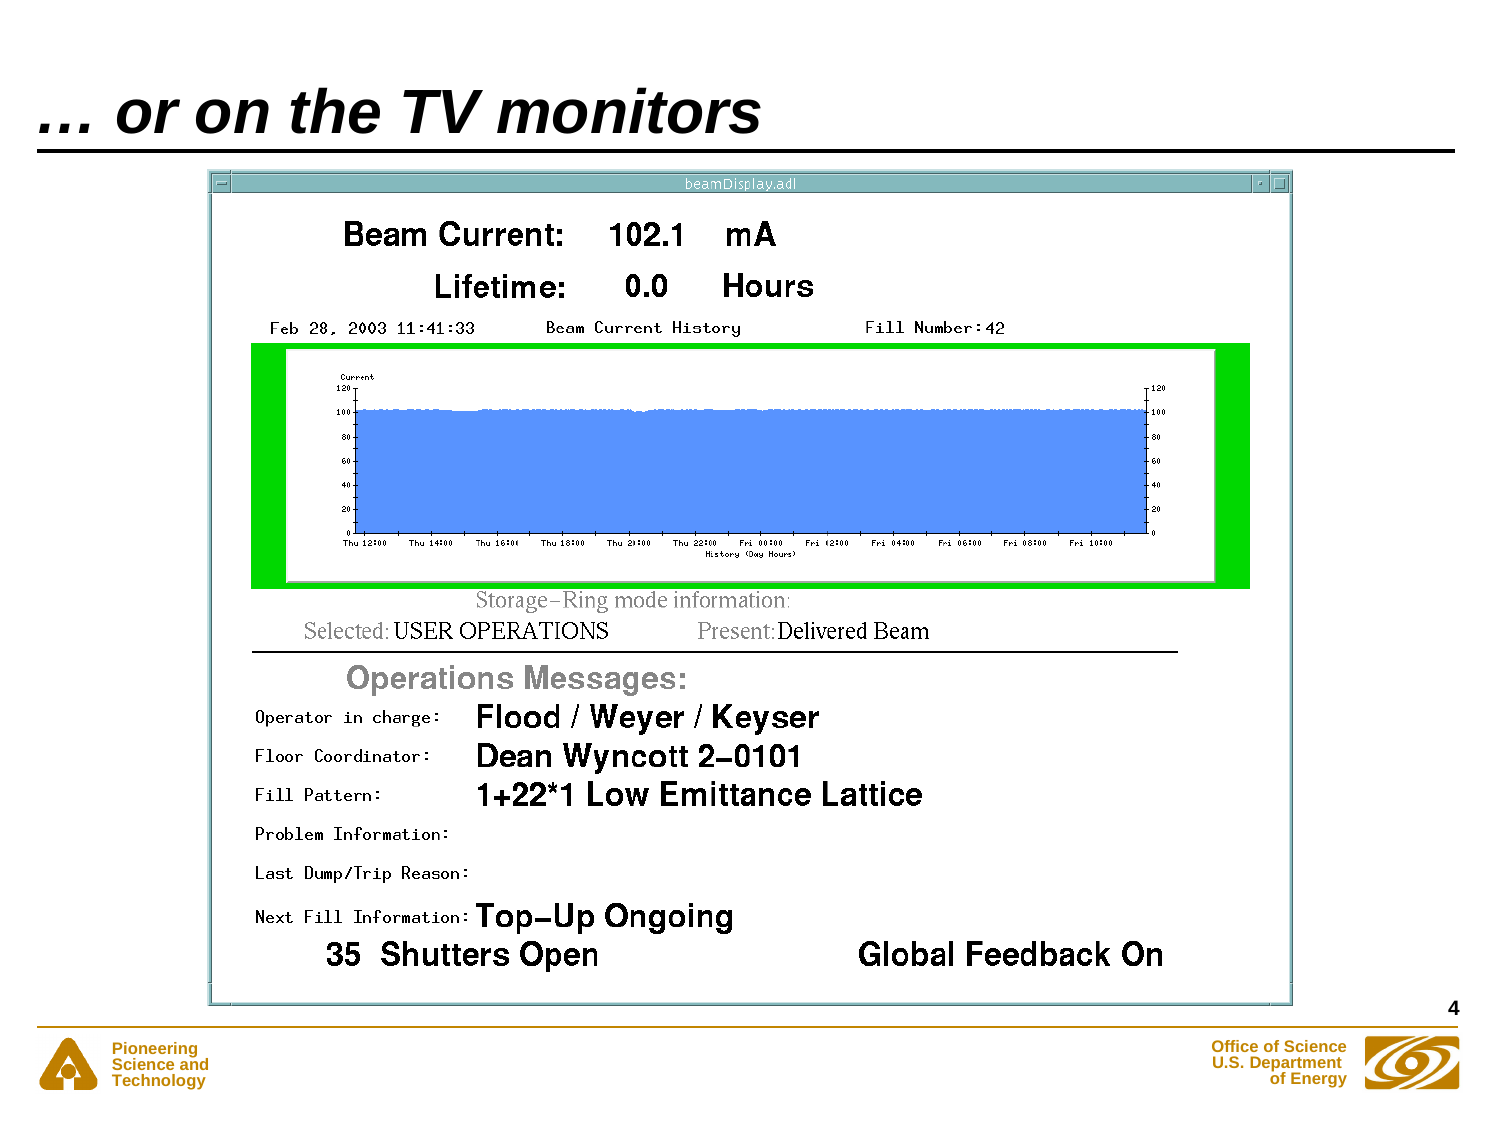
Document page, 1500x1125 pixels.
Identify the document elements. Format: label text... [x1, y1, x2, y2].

picture [207, 169, 1293, 1006]
picture [35, 1034, 101, 1094]
title … or on the TV monitors [21, 75, 1459, 154]
picture [1362, 1032, 1463, 1093]
